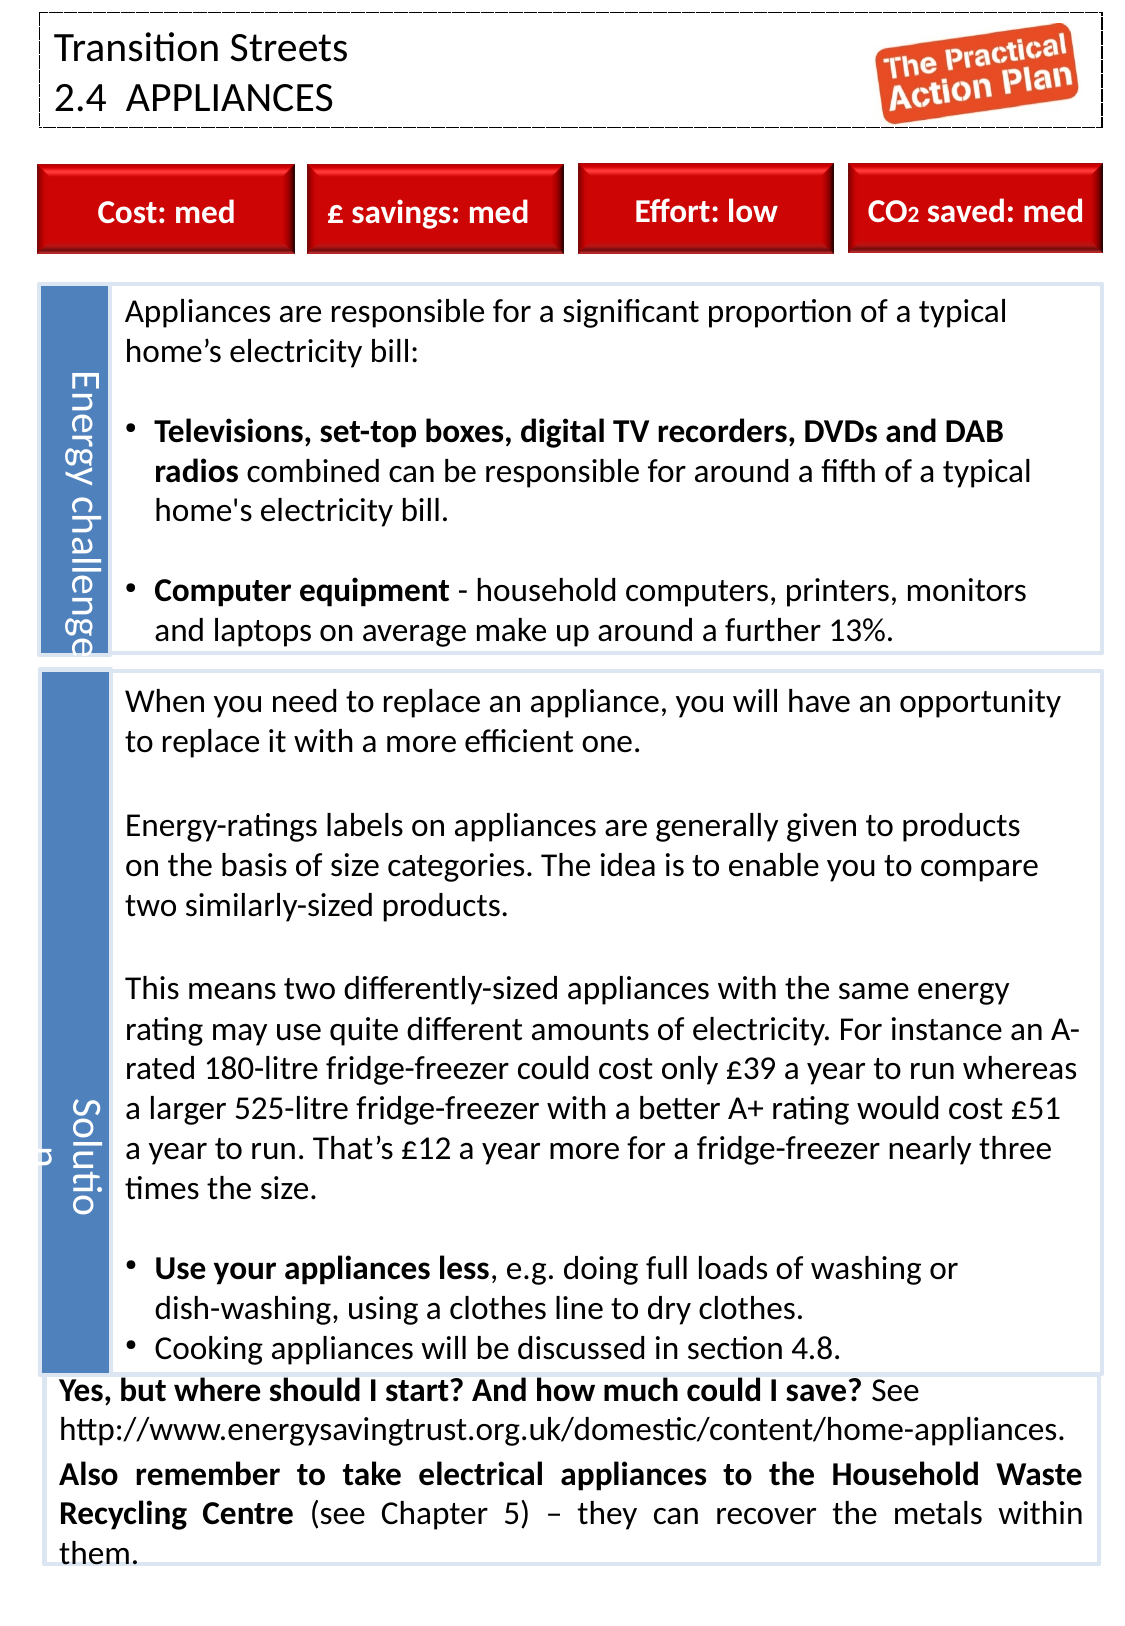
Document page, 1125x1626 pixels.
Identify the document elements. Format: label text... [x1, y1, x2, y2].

text_box When you need to replace an appliance, you will have an opportunity to replace it with a more efficient one. Energy-ratings labels on appliances are generally given to products on the basis of size categories. The idea is to enable you to compare two similarly-sized products. This means two differently-sized appliances with the same energy rating may use quite different amounts of electricity. For instance an A- rated 180-litre fridge-freezer could cost only £39 a year to run whereas a larger 525-litre fridge-freezer with a better A+ rating would cost £51 a year to run. That’s £12 a year more for a fridge-freezer nearly three times the size. Use your appliances less, e.g. doing full loads of washing or dish-washing, using a clothes line to dry clothes. Cooking appliances will be discussed in section 4.8. [111, 670, 1102, 1374]
text_box Transition Streets 2.4 APPLIANCES [39, 12, 1103, 128]
text_box Solution [40, 1074, 112, 1241]
text_box Yes, but where should I start? And how much could I save? See http://www.energysavingtrust.org.uk/domestic/content/home-appliances. Also remember to take electrical appliances to the Household Waste Recycling Centre (see Chapter 5) – they can recover the metals within them. [44, 1375, 1100, 1564]
text_box [40, 1241, 111, 1376]
text_box Effort: low [579, 164, 834, 254]
picture [576, 161, 836, 256]
picture [846, 161, 1105, 255]
text_box CO2 saved: med [848, 164, 1104, 254]
text_box Cost: med [39, 165, 294, 255]
picture [35, 162, 297, 256]
text_box £ savings: med [308, 165, 564, 255]
text_box Appliances are responsible for a significant proportion of a typical home’s electricity bill: Televisions, set-top boxes, digital TV recorders, DVDs and DAB radios combined can be responsible for around a fifth of a typical home's electricity bill. Computer equipment - household computers, printers, monitors and laptops on average make up around a further 13%. [111, 284, 1103, 654]
text_box [39, 284, 111, 337]
text_box [40, 691, 111, 1074]
text_box Energy challenge [39, 337, 111, 691]
picture [305, 162, 566, 256]
